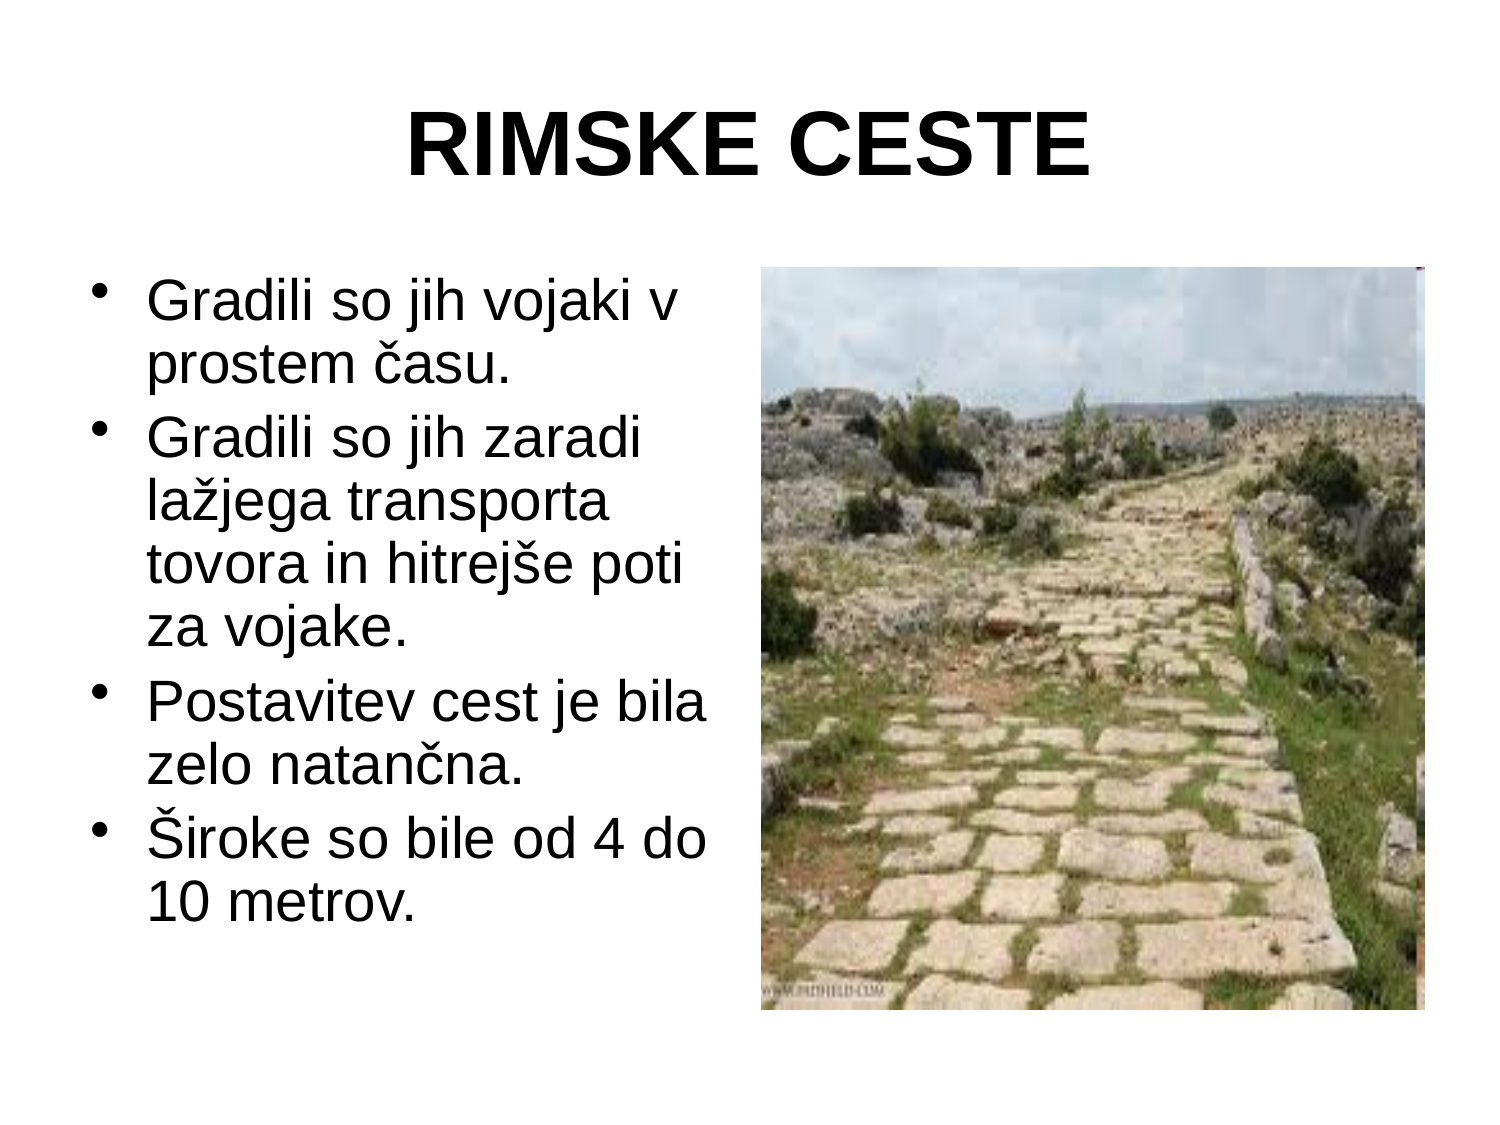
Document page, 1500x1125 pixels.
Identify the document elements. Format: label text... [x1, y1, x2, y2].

picture [761, 267, 1425, 1010]
title RIMSKE CESTE [75, 45, 1425, 233]
list Gradili so jih vojaki v prostem času. Gradili so jih zaradi lažjega transporta tovora in hitrejše poti za vojake. Postavitev cest je bila zelo natančna. Široke so bile od 4 do 10 metrov. [75, 262, 738, 1005]
